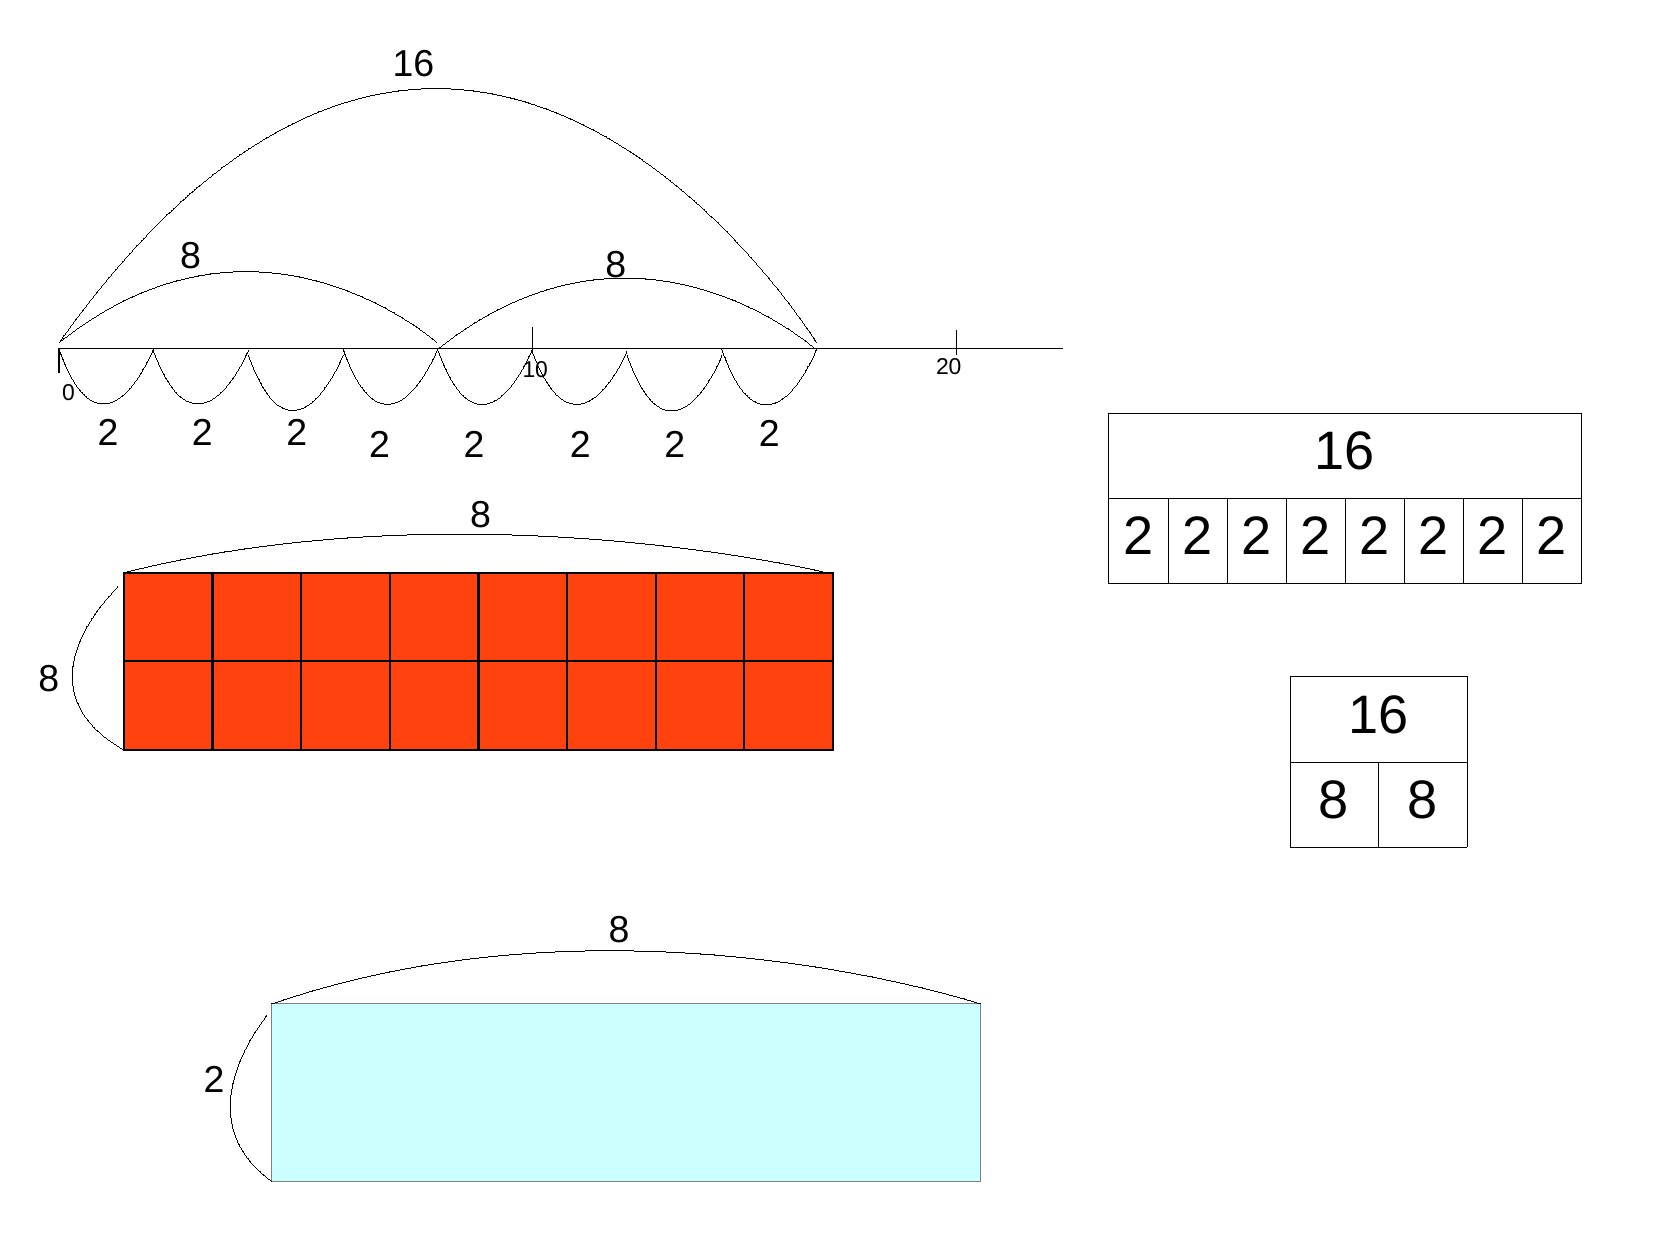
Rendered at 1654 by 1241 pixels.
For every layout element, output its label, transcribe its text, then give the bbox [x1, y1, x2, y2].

table_cell [568, 662, 655, 749]
table_header [391, 574, 477, 660]
table_cell 2 [1169, 499, 1227, 583]
table_cell 2 [1287, 499, 1345, 583]
table_header 16 [1109, 414, 1581, 498]
text_box 2 [188, 1051, 237, 1176]
table_cell 2 [1523, 499, 1581, 583]
table_header [302, 574, 389, 660]
table_header [568, 574, 655, 660]
table_cell [745, 662, 832, 749]
table_cell [391, 662, 477, 749]
text_box 8 [165, 226, 237, 284]
text_box 2 [82, 403, 119, 461]
table_cell [214, 662, 300, 749]
text_box 2 [177, 403, 249, 461]
text_box [271, 1003, 981, 1182]
table_cell 8 [1291, 763, 1378, 847]
table_header [480, 574, 566, 660]
table_cell 8 [1379, 763, 1467, 847]
table_header [745, 574, 832, 660]
table_header [214, 574, 300, 660]
text_box 8 [23, 649, 73, 707]
text_box 16 [377, 35, 485, 93]
text_box 8 [590, 236, 650, 294]
text_box 2 [448, 415, 520, 473]
table_header [125, 574, 211, 660]
text_box 2 [555, 415, 591, 473]
text_box 2 [744, 404, 815, 462]
table_cell [480, 662, 566, 749]
table_cell [302, 662, 389, 749]
table_cell 2 [1405, 499, 1463, 583]
text_box 10 [507, 349, 591, 390]
table_header [657, 574, 743, 660]
table_header 16 [1291, 677, 1467, 762]
table_cell 2 [1228, 499, 1286, 583]
table_cell [657, 662, 743, 749]
text_box 8 [594, 901, 721, 1016]
table_cell 2 [1109, 499, 1168, 583]
text_box 2 [354, 415, 390, 473]
text_box 2 [649, 415, 721, 473]
table_cell 2 [1464, 499, 1522, 583]
text_box 20 [921, 346, 1004, 387]
table_cell [125, 662, 211, 749]
table_cell 2 [1346, 499, 1404, 583]
text_box 8 [455, 486, 497, 544]
text_box 0 [47, 372, 154, 413]
text_box 2 [271, 404, 343, 462]
